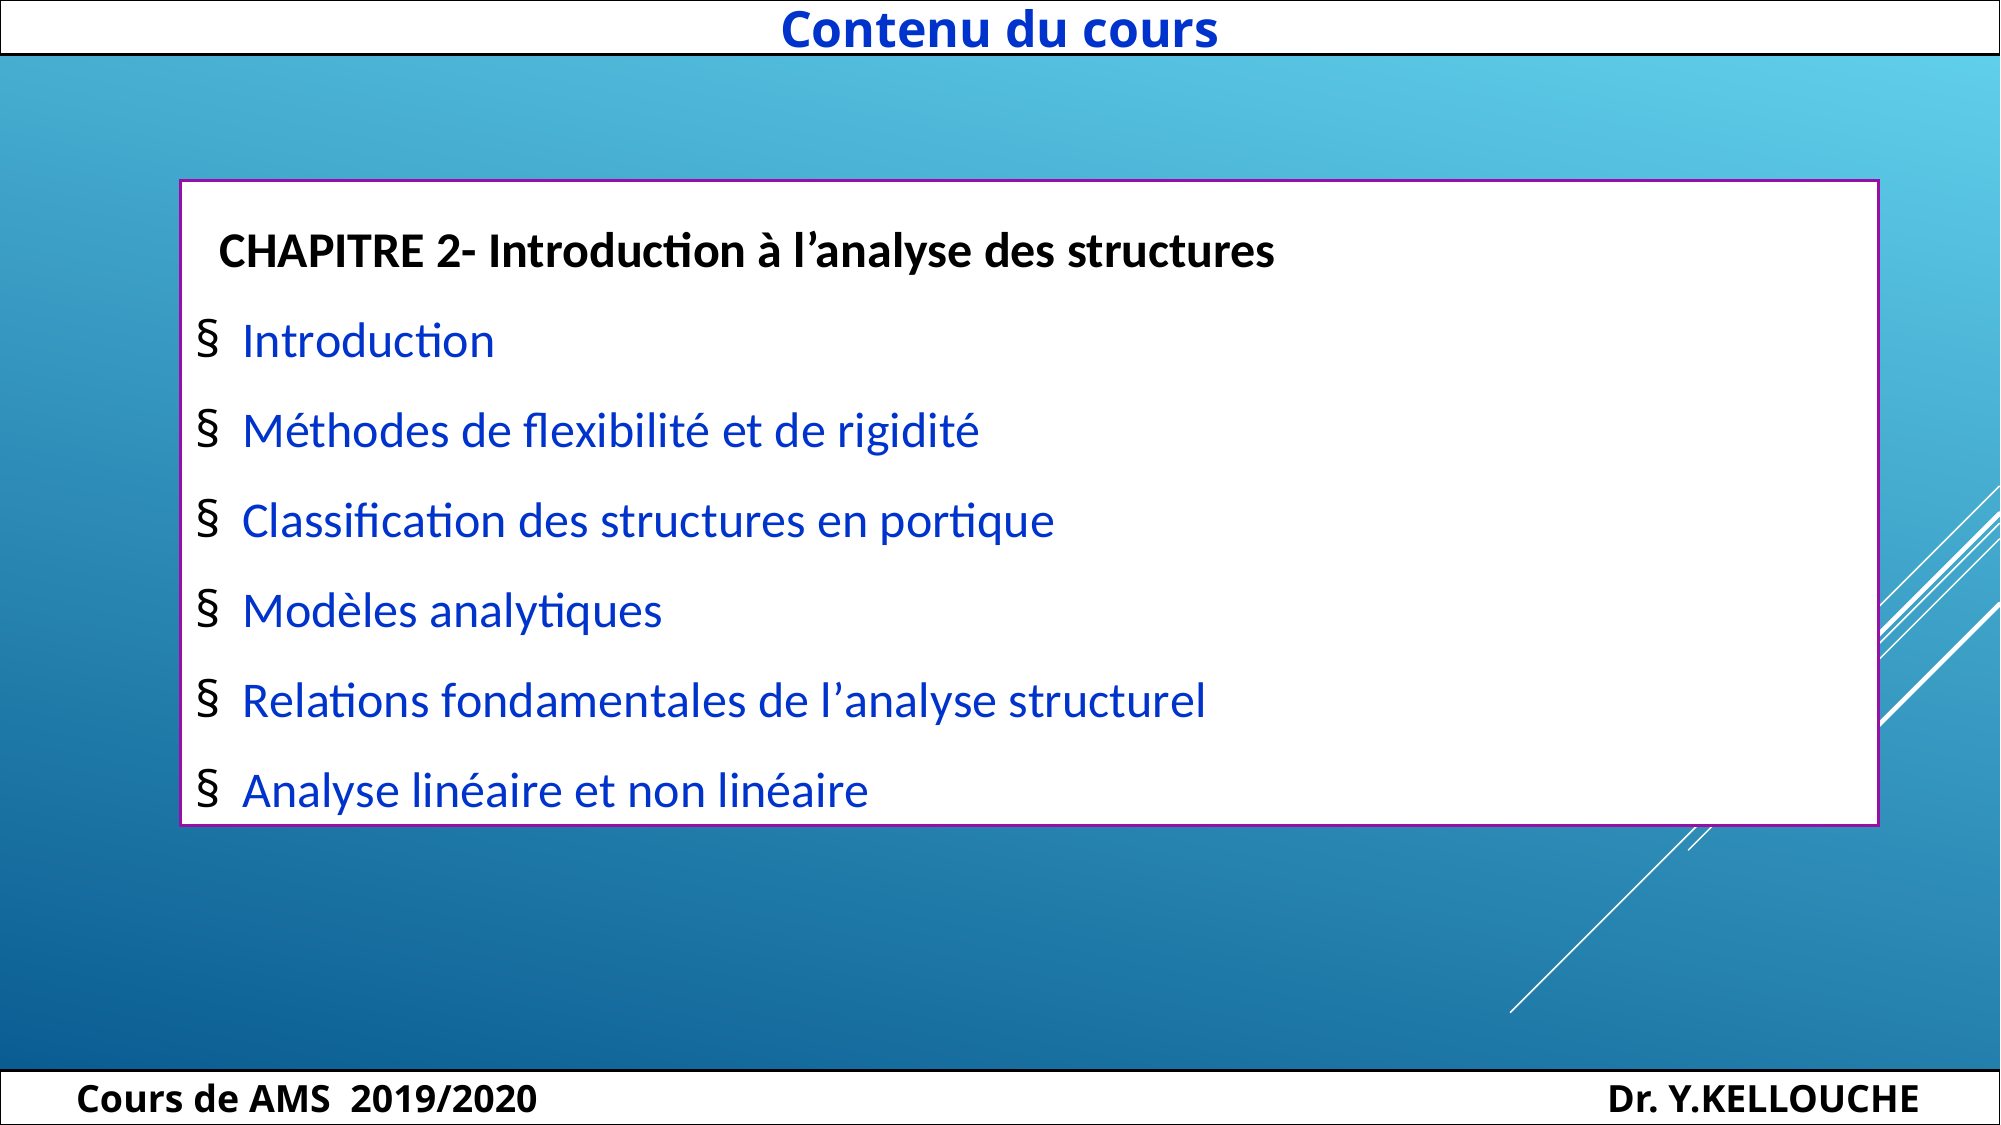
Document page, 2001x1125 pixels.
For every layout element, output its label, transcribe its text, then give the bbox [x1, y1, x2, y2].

text_box CHAPITRE 2- Introduction à l’analyse des structures Introduction Méthodes de flexibilité et de rigidité Classification des structures en portique Modèles analytiques Relations fondamentales de l’analyse structurel Analyse linéaire et non linéaire [180, 180, 1879, 823]
text_box Cours de AMS 2019/2020 Dr. Y.KELLOUCHE [0, 1070, 2000, 1125]
text_box Contenu du cours [0, 0, 2000, 55]
